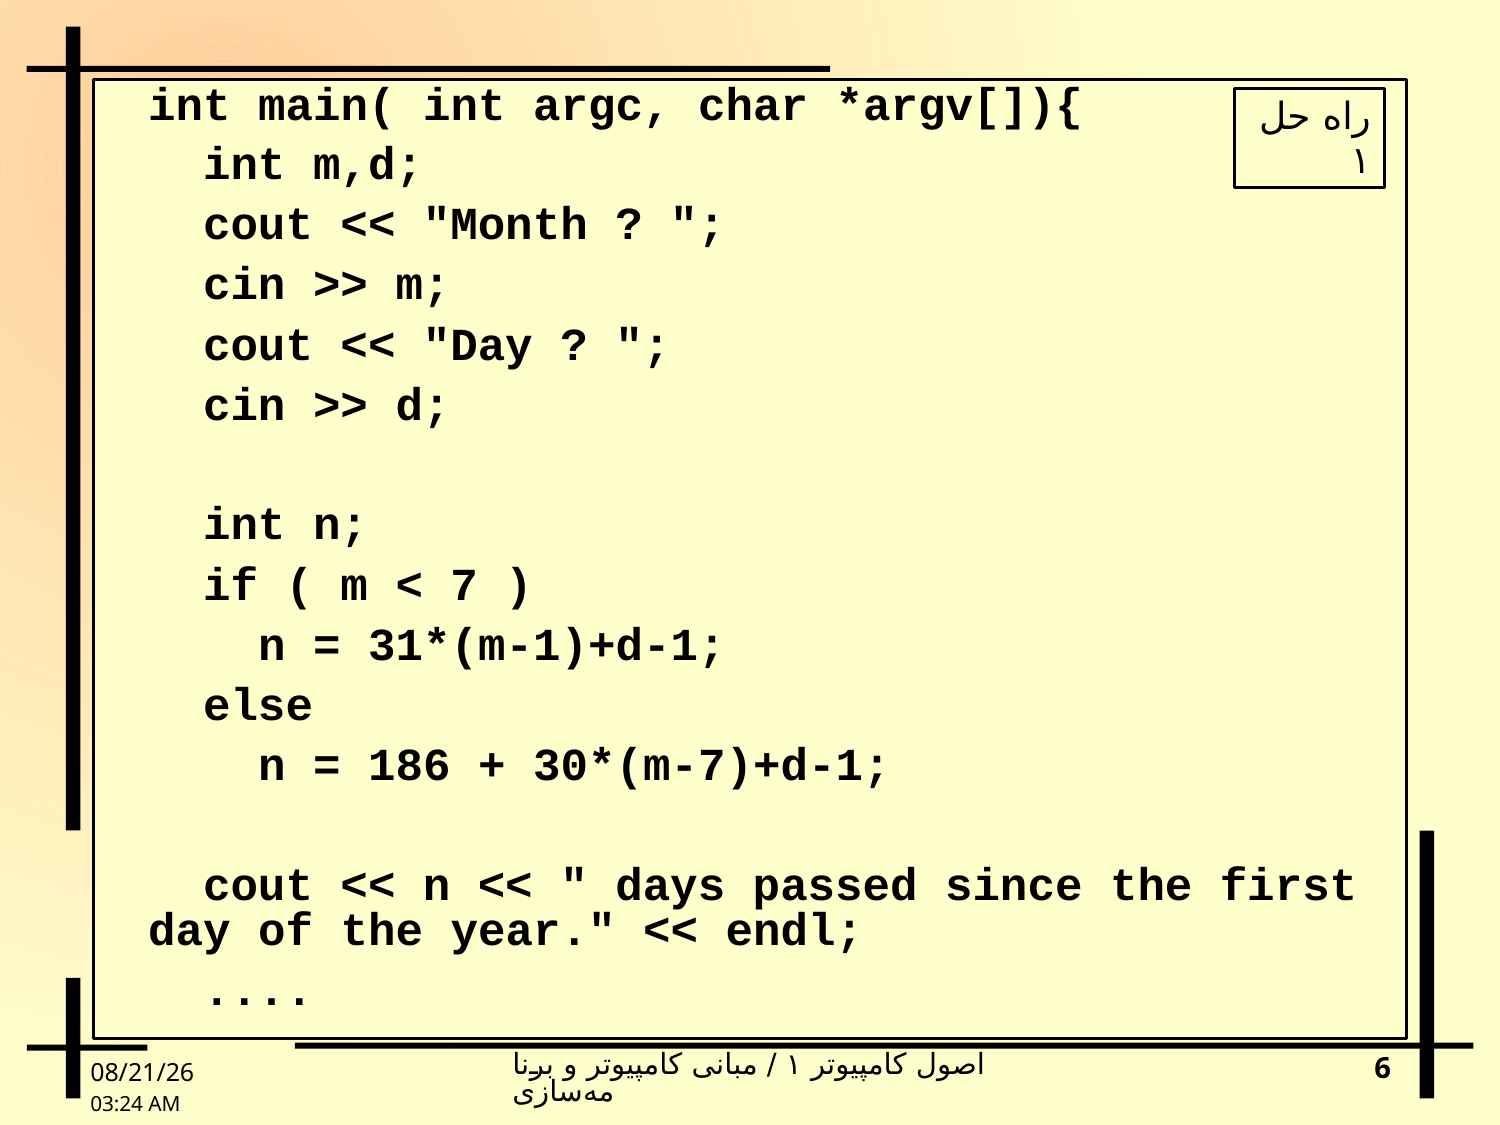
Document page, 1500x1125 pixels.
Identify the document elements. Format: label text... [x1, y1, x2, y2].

list int main( int argc, char *argv[]){ int m,d; cout << "Month ? "; cin >> m; cout << "Day ? "; cin >> d; int n; if ( m < 7 ) n = 31*(m-1)+d-1; else n = 186 + 30*(m-7)+d-1; cout << n << " days passed since the first day of the year." << endl; .... [93, 79, 1407, 1039]
text_box راه حل ۱ [1234, 88, 1385, 163]
